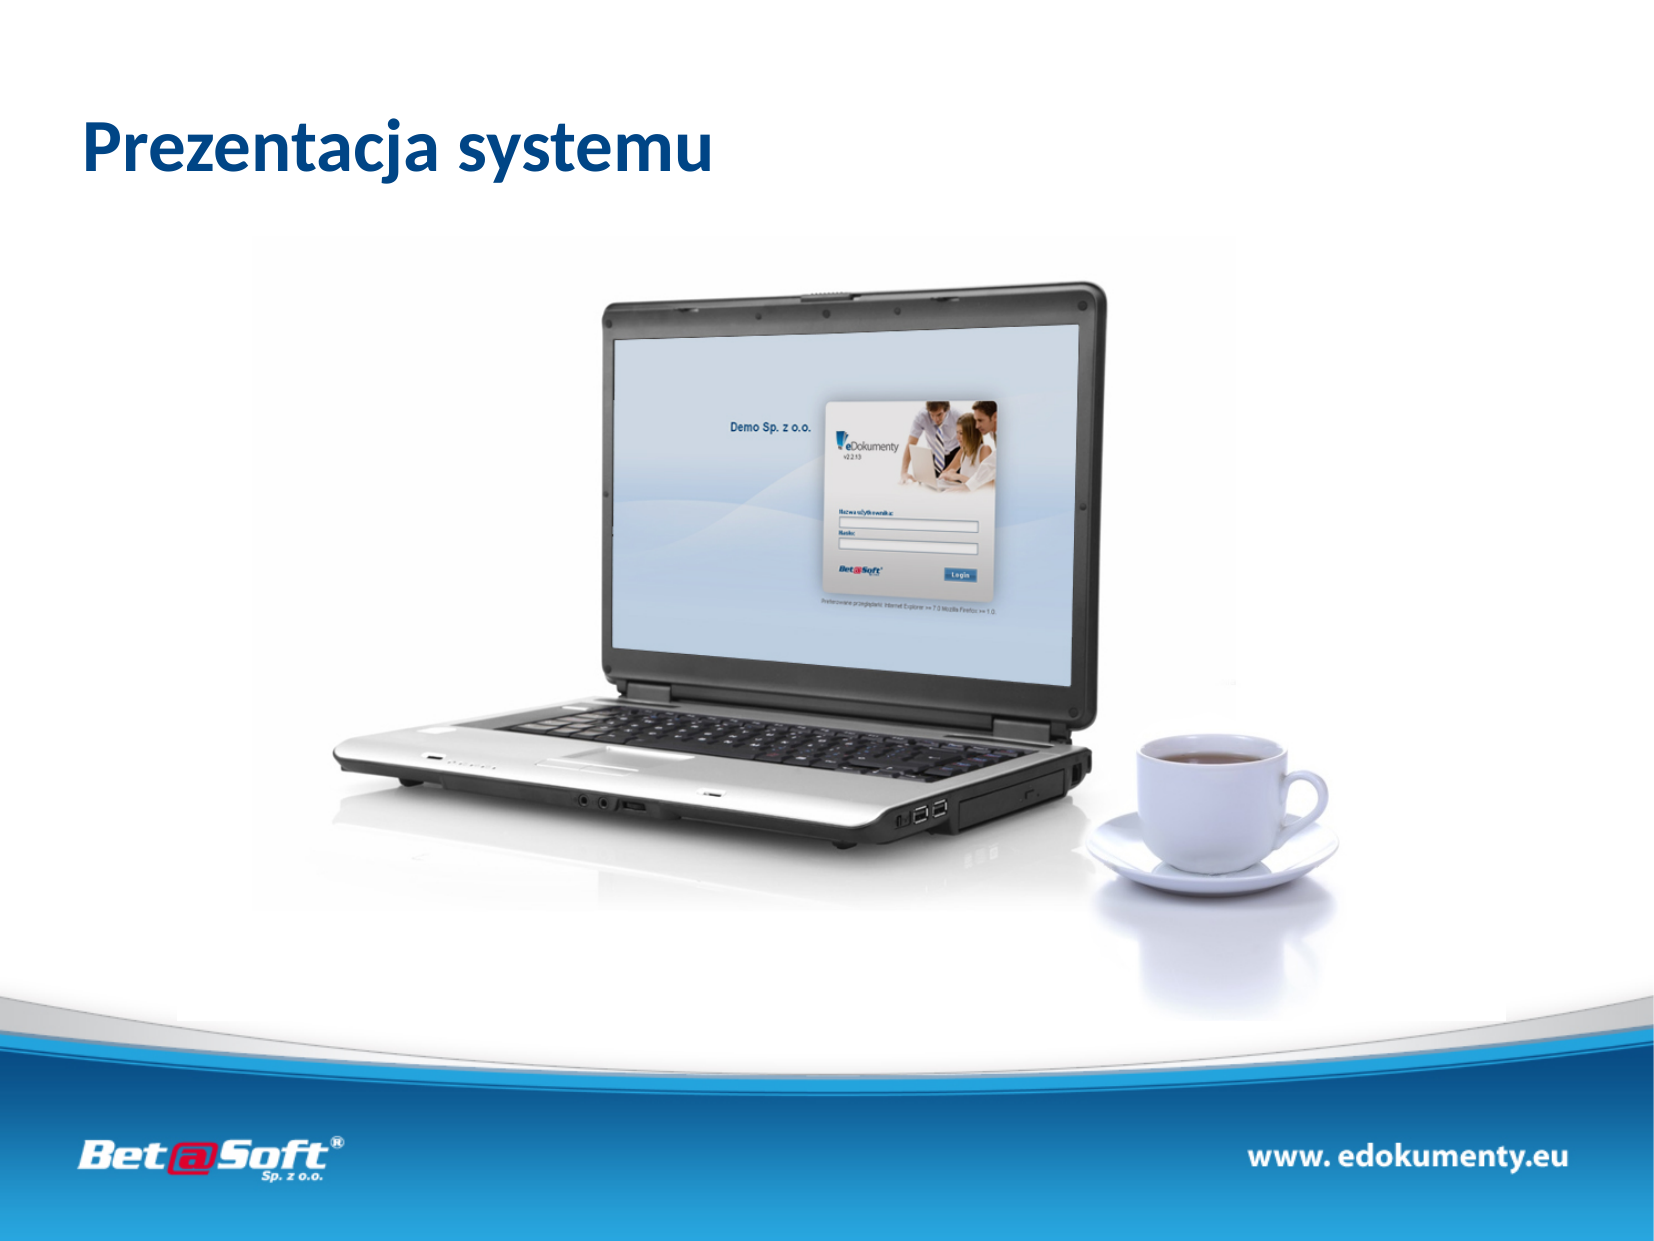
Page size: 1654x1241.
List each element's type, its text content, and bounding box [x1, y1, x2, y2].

picture [0, 0, 1654, 1241]
title Prezentacja systemu [82, 44, 1571, 262]
